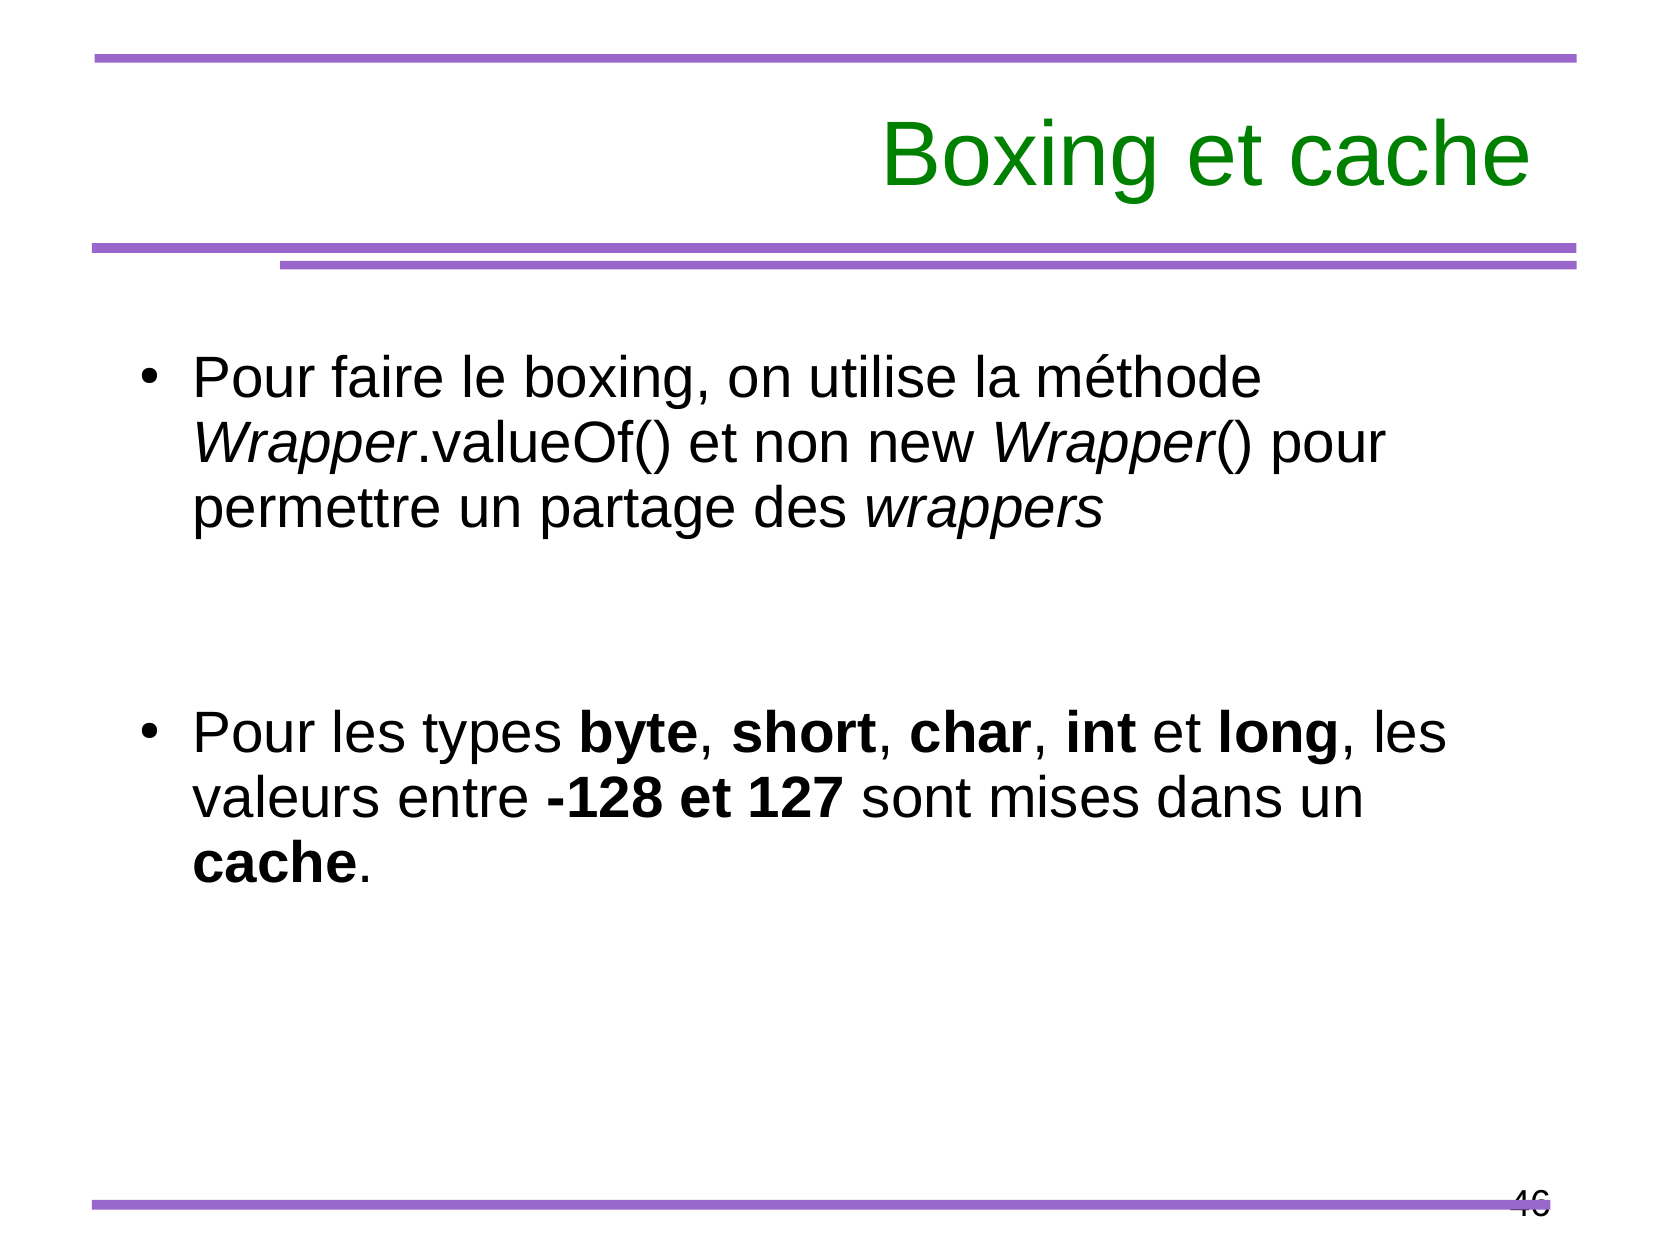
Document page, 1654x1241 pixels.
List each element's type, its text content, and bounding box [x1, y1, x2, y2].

title Boxing et cache [121, 49, 1534, 257]
list Pour faire le boxing, on utilise la méthode Wrapper.valueOf() et non new Wrapper() pour permettre un partage des wrappers Pour les types byte, short, char, int et long, les valeurs entre -128 et 127 sont mises dans un cache. [121, 344, 1534, 1007]
